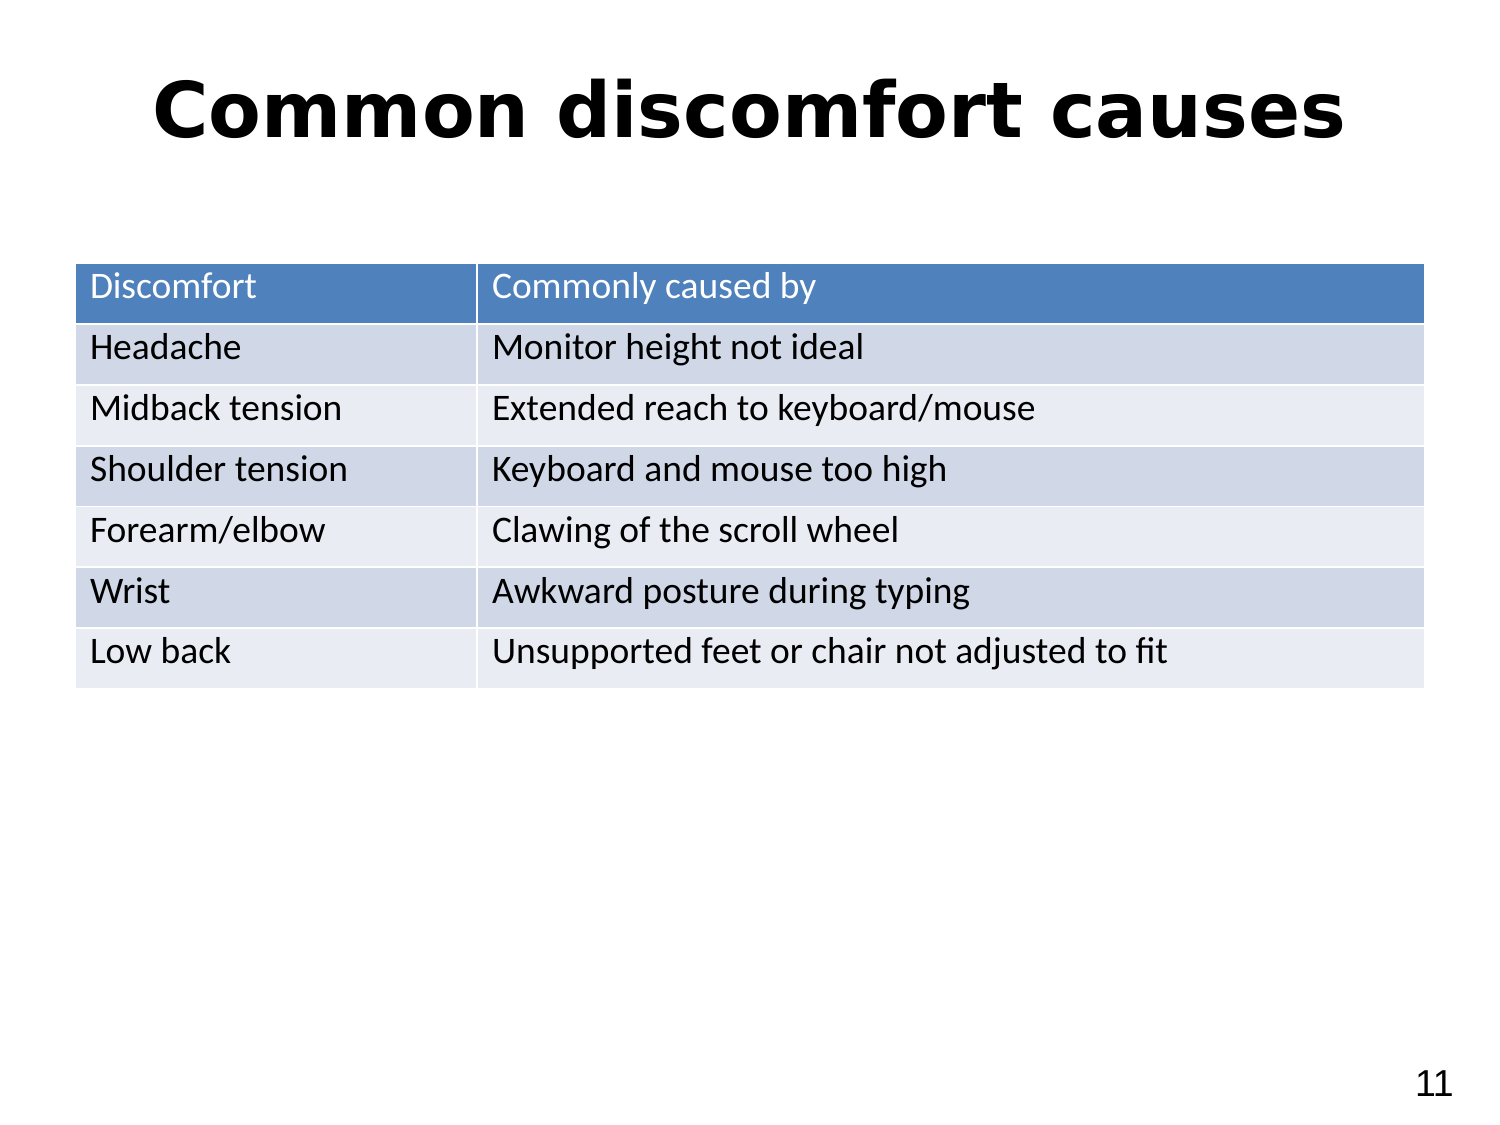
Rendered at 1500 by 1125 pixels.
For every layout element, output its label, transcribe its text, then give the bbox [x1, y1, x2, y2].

table_cell Midback tension [76, 386, 476, 445]
title Common discomfort causes [75, 44, 1425, 177]
table_cell Shoulder tension [76, 447, 476, 506]
table_cell Clawing of the scroll wheel [478, 507, 1424, 566]
table_cell Unsupported feet or chair not adjusted to fit [478, 629, 1424, 688]
table_cell Headache [76, 325, 476, 384]
table_cell Forearm/elbow [76, 507, 476, 566]
table_header Commonly caused by [478, 264, 1424, 323]
table_cell Extended reach to keyboard/mouse [478, 386, 1424, 445]
table_cell Awkward posture during typing [478, 568, 1424, 627]
table_cell Wrist [76, 568, 476, 627]
table_cell Monitor height not ideal [478, 325, 1424, 384]
table_cell Keyboard and mouse too high [478, 447, 1424, 506]
table_header Discomfort [76, 264, 476, 323]
table_cell Low back [76, 629, 476, 688]
